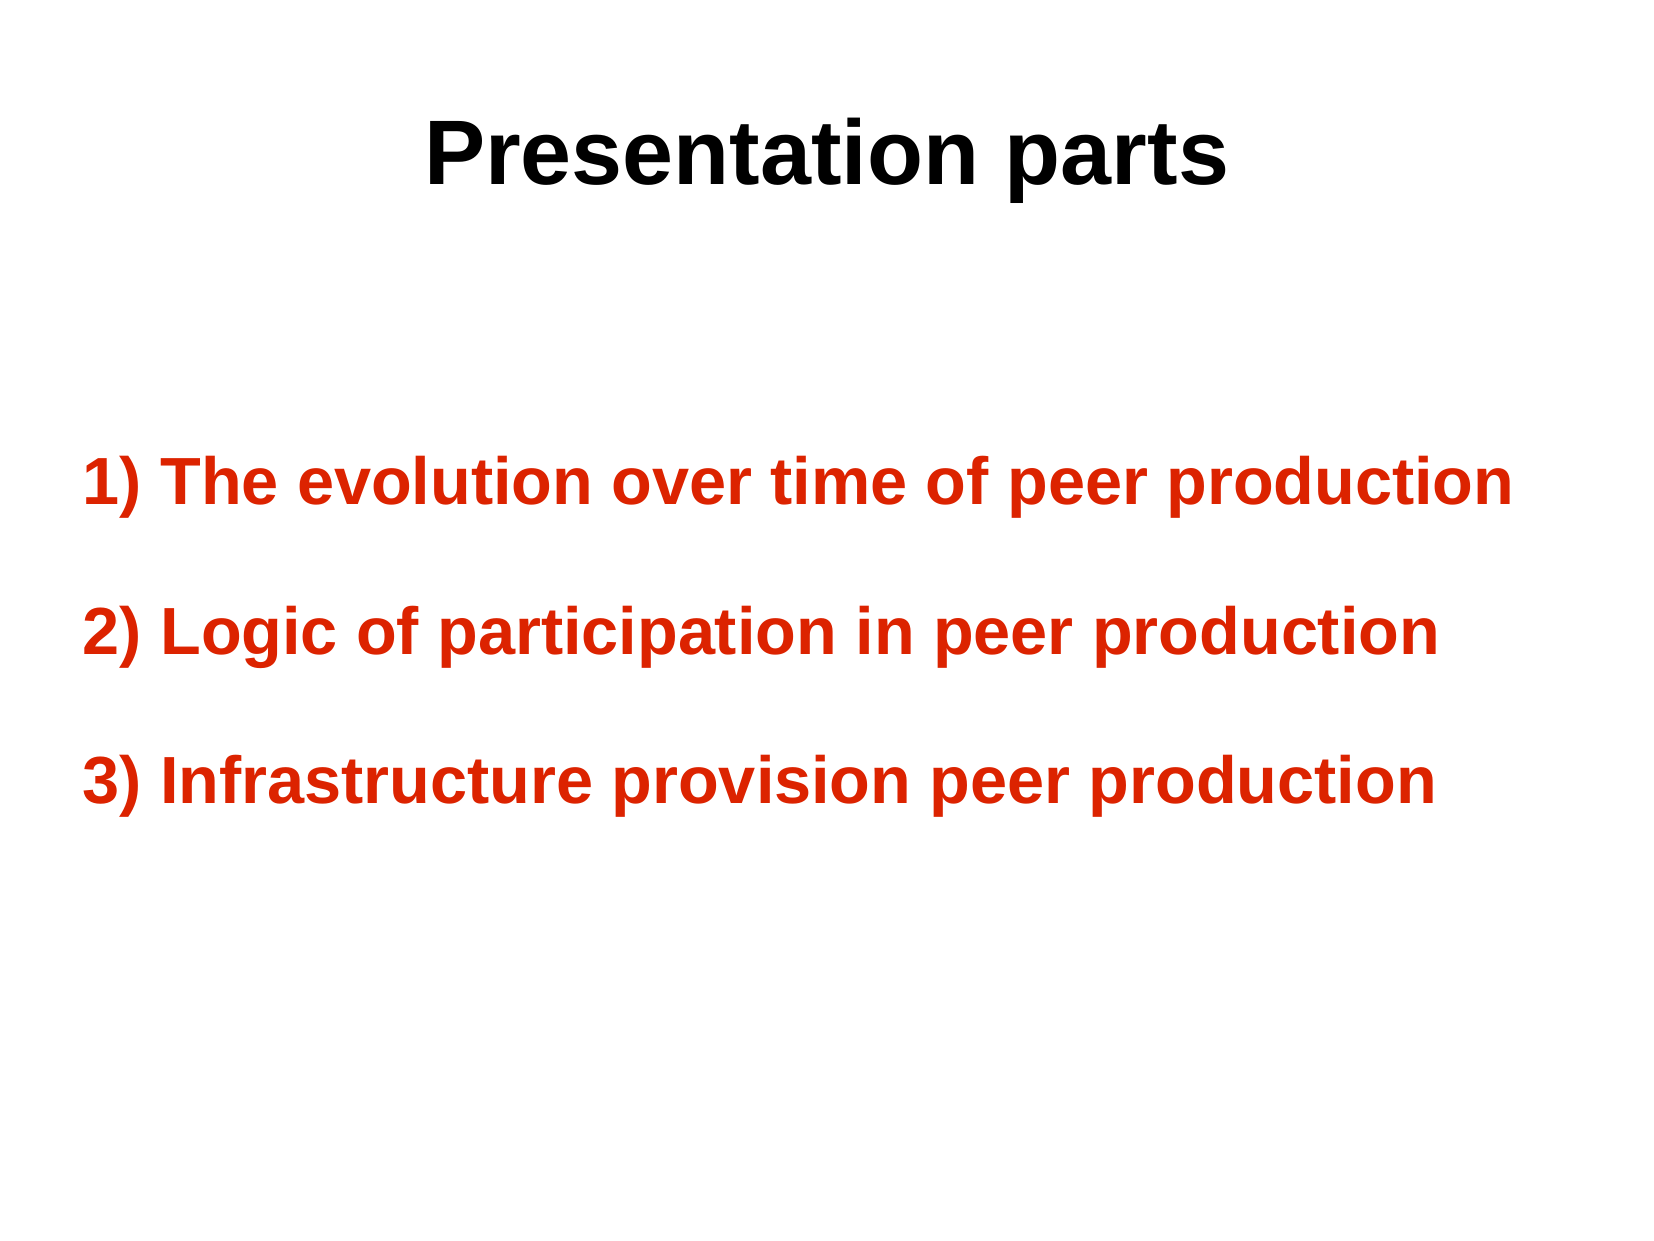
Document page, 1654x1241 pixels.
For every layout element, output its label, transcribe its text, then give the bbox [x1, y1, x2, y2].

subtitle 1) The evolution over time of peer production 2) Logic of participation in peer production 3) Infrastructure provision peer production [82, 236, 1571, 1102]
title Presentation parts [82, 56, 1571, 236]
